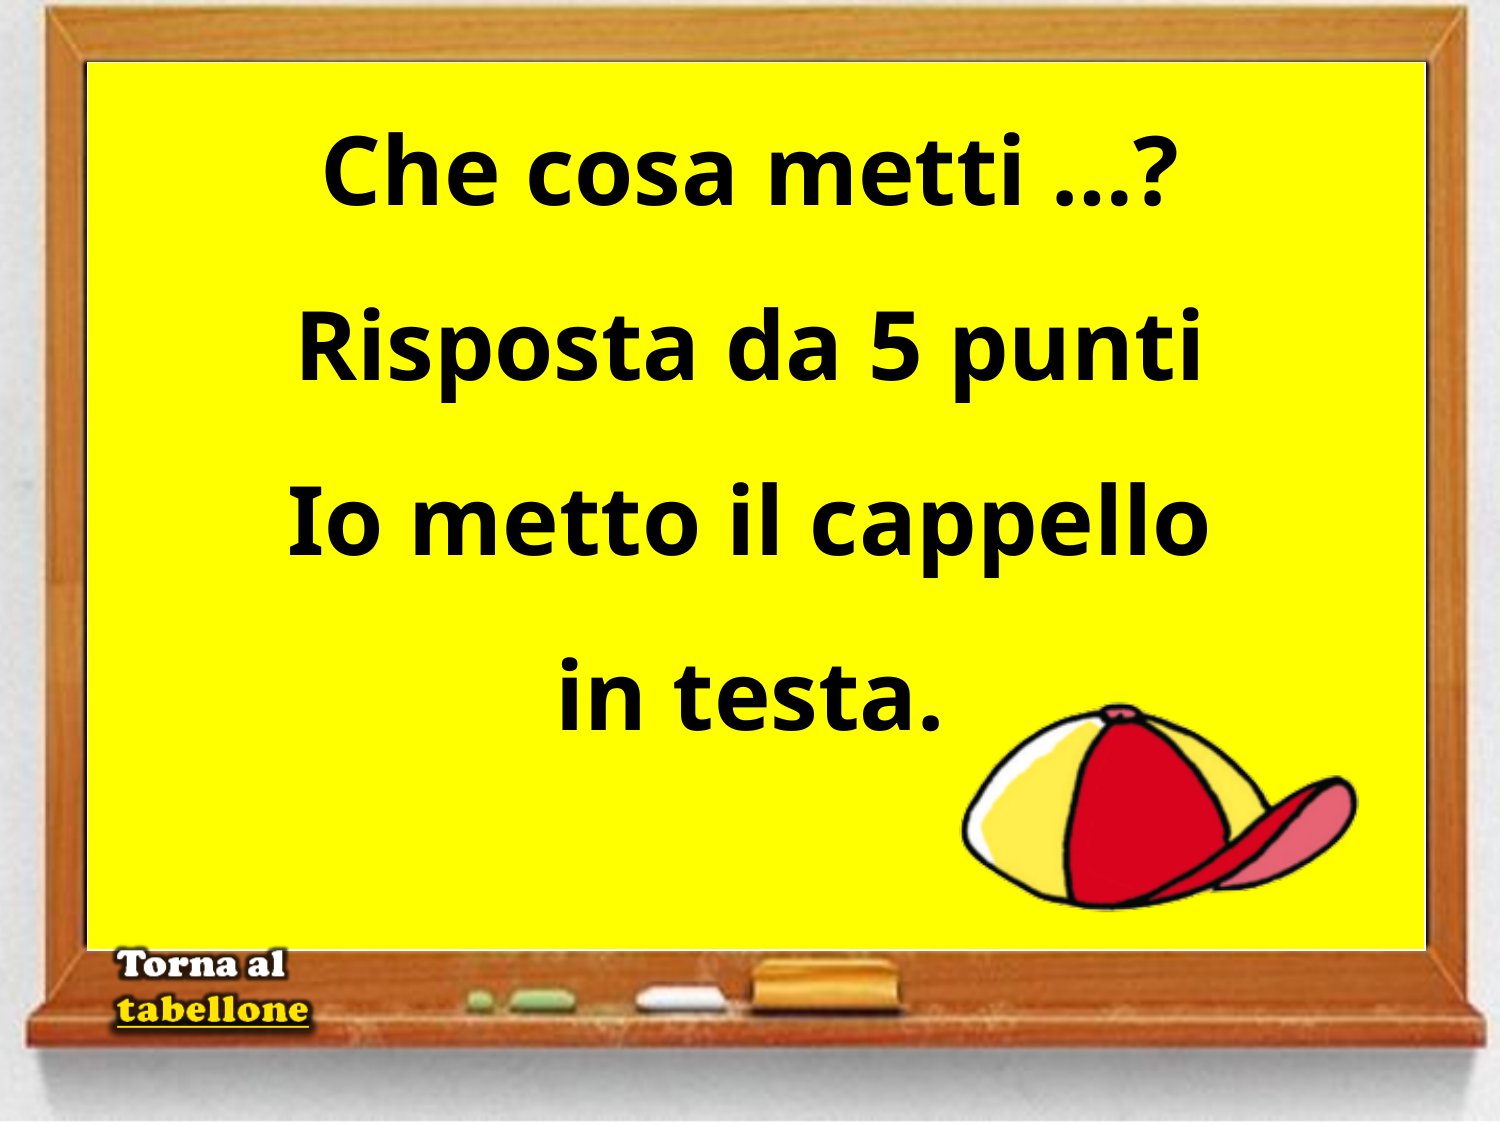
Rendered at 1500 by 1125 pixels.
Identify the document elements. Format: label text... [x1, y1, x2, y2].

text_box [87, 62, 1426, 950]
picture [0, 0, 1500, 1125]
text_box Che cosa metti …? Risposta da 5 punti Io metto il cappello in testa. [87, 102, 1413, 933]
